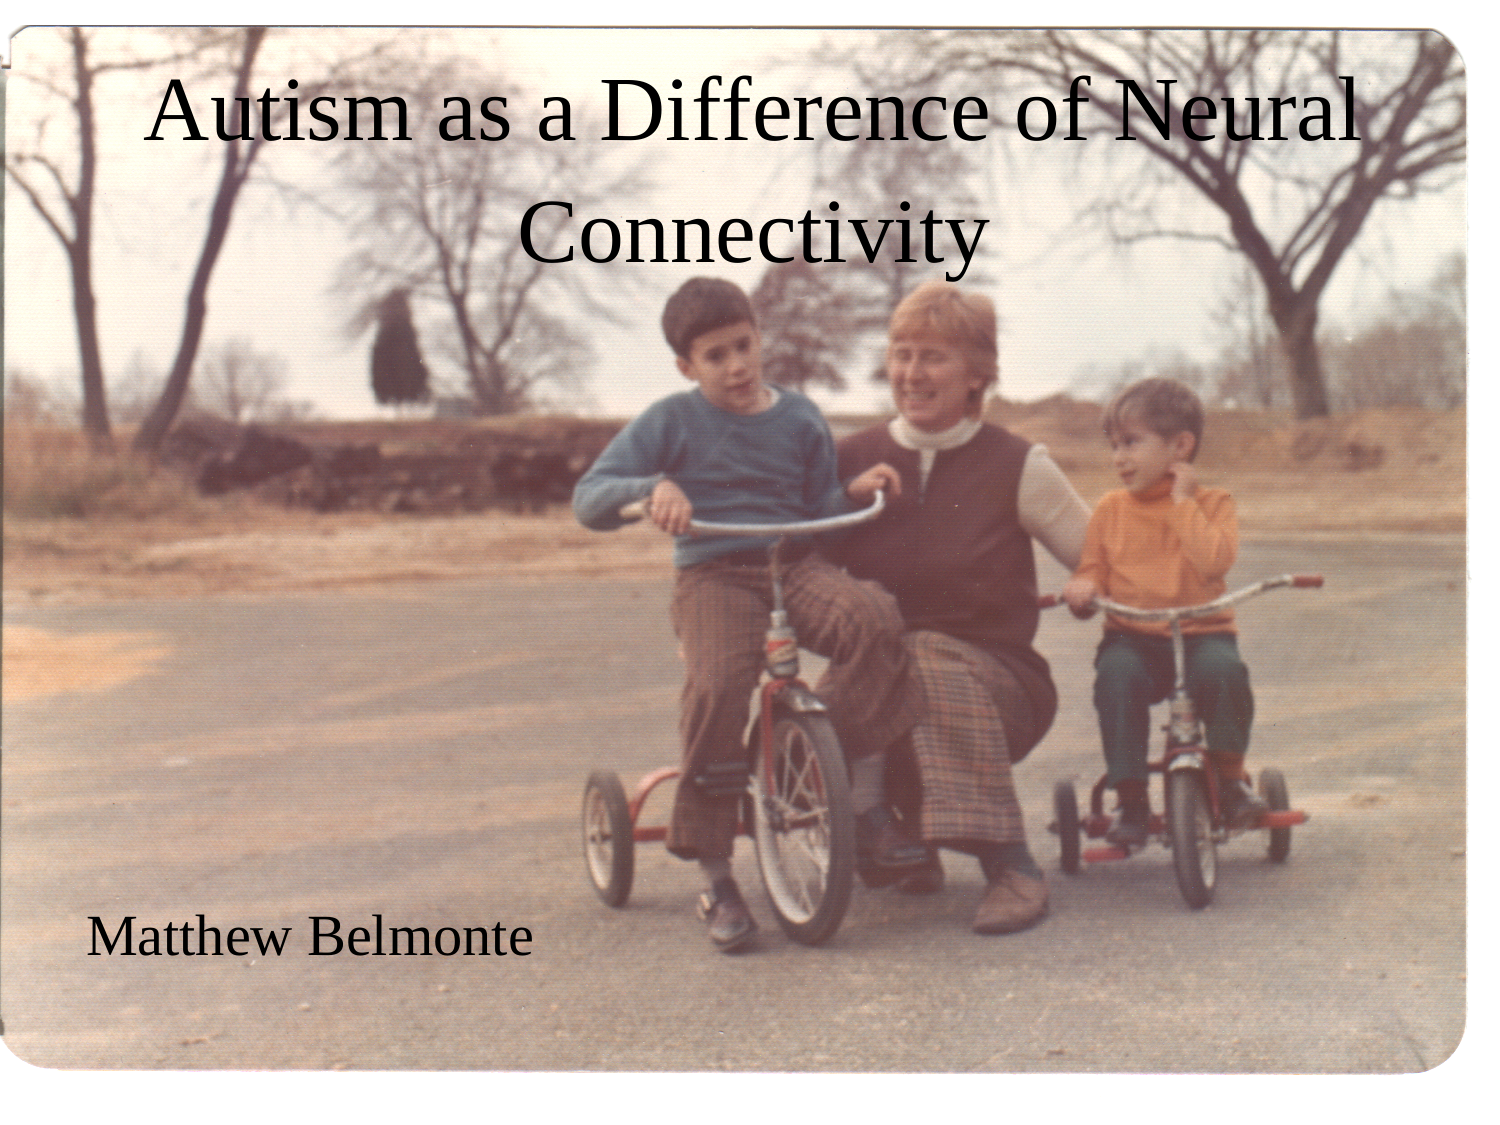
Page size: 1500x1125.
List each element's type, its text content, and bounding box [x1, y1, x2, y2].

text_box Matthew Belmonte [17, 837, 603, 1021]
picture [0, 25, 1500, 1103]
title Autism as a Difference of Neural Connectivity [71, 41, 1437, 280]
